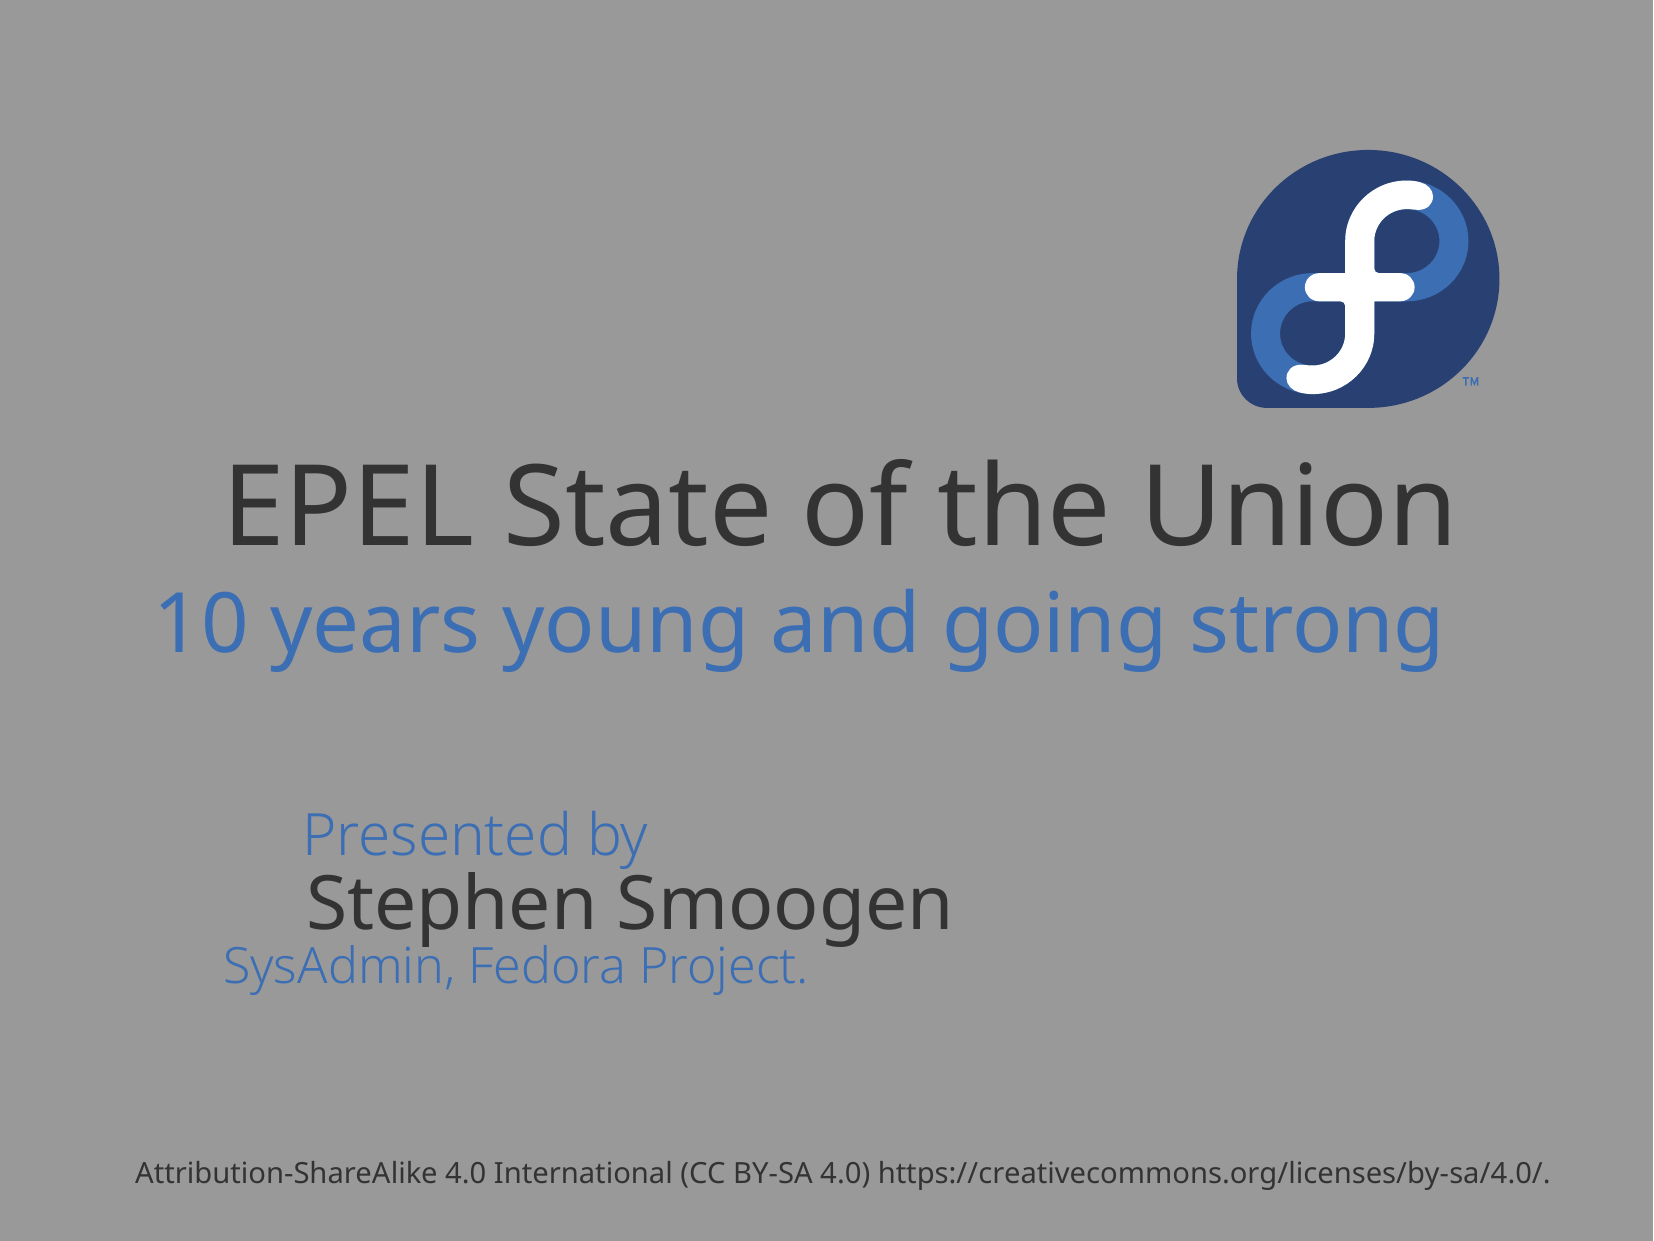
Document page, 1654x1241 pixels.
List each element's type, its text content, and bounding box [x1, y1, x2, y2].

picture [1237, 149, 1500, 408]
text_box Stephen Smoogen [291, 842, 1043, 949]
text_box SysAdmin, Fedora Project. [208, 922, 890, 1000]
text_box EPEL State of the Union [37, 417, 1474, 616]
text_box Attribution-ShareAlike 4.0 International (CC BY-SA 4.0) https://creativecommons.org/licenses/by-sa/4.0/. [35, 1145, 1651, 1240]
text_box Presented by [288, 786, 699, 873]
subtitle 10 years young and going strong [100, 616, 1446, 671]
